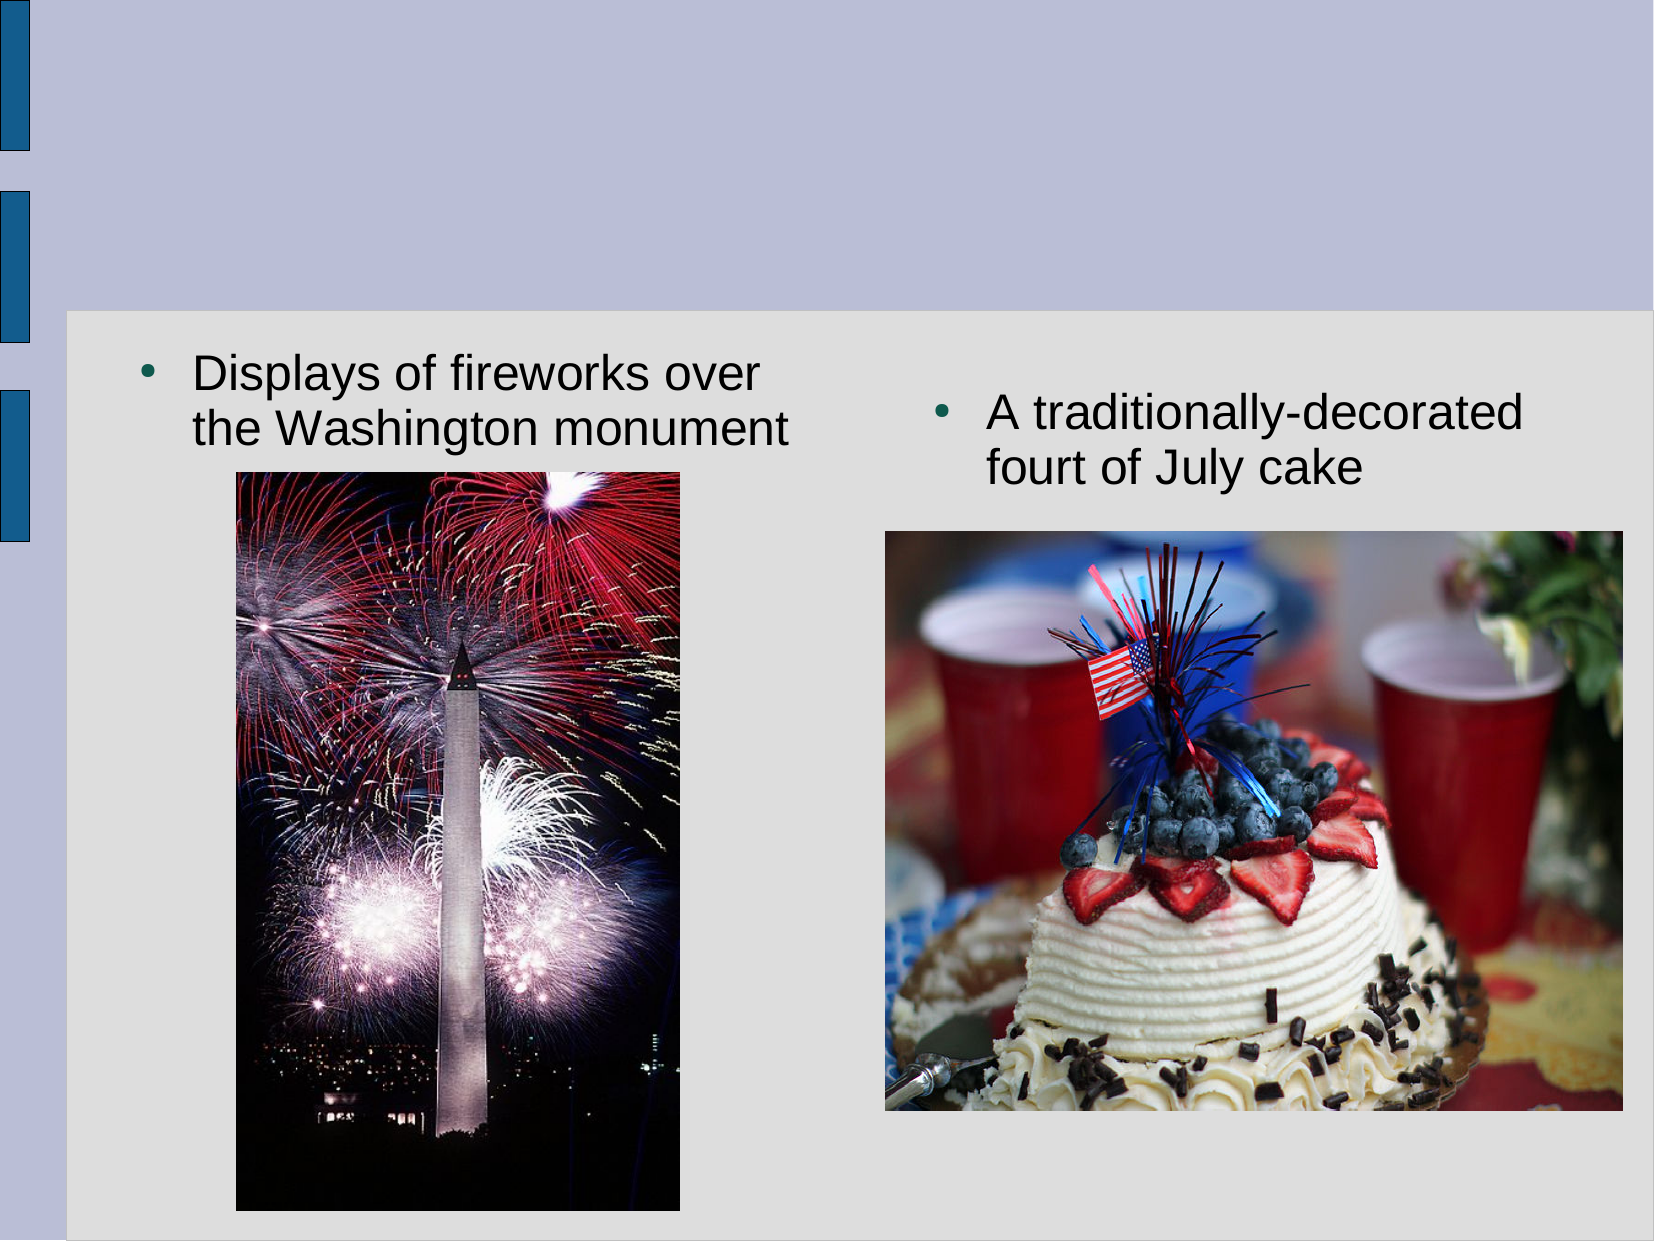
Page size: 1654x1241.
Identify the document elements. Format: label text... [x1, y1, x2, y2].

picture [236, 472, 680, 1211]
list Displays of fireworks over the Washington monument [121, 344, 811, 718]
list A traditionally-decorated fourt of July cake [915, 383, 1605, 757]
picture [885, 531, 1623, 1111]
